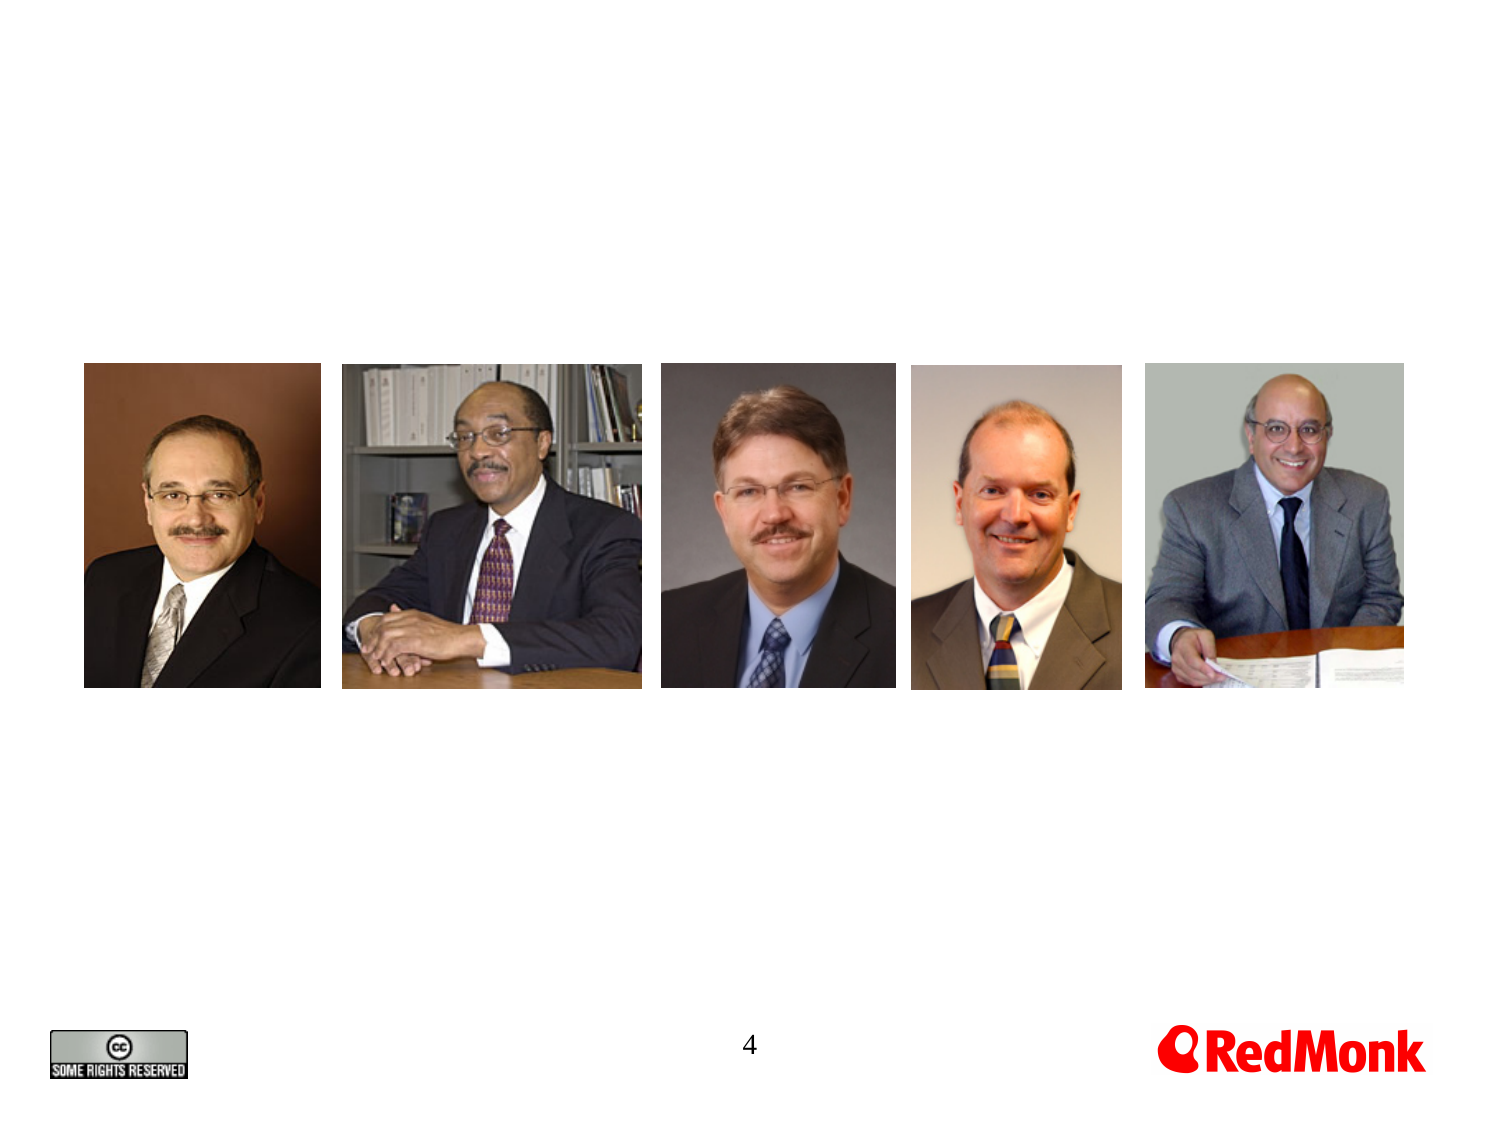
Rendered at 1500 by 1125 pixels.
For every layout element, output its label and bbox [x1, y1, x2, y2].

picture [1145, 363, 1404, 688]
picture [342, 364, 642, 689]
picture [911, 365, 1122, 690]
picture [50, 1030, 188, 1079]
picture [84, 363, 321, 688]
picture [661, 363, 896, 688]
picture [1151, 1023, 1433, 1075]
